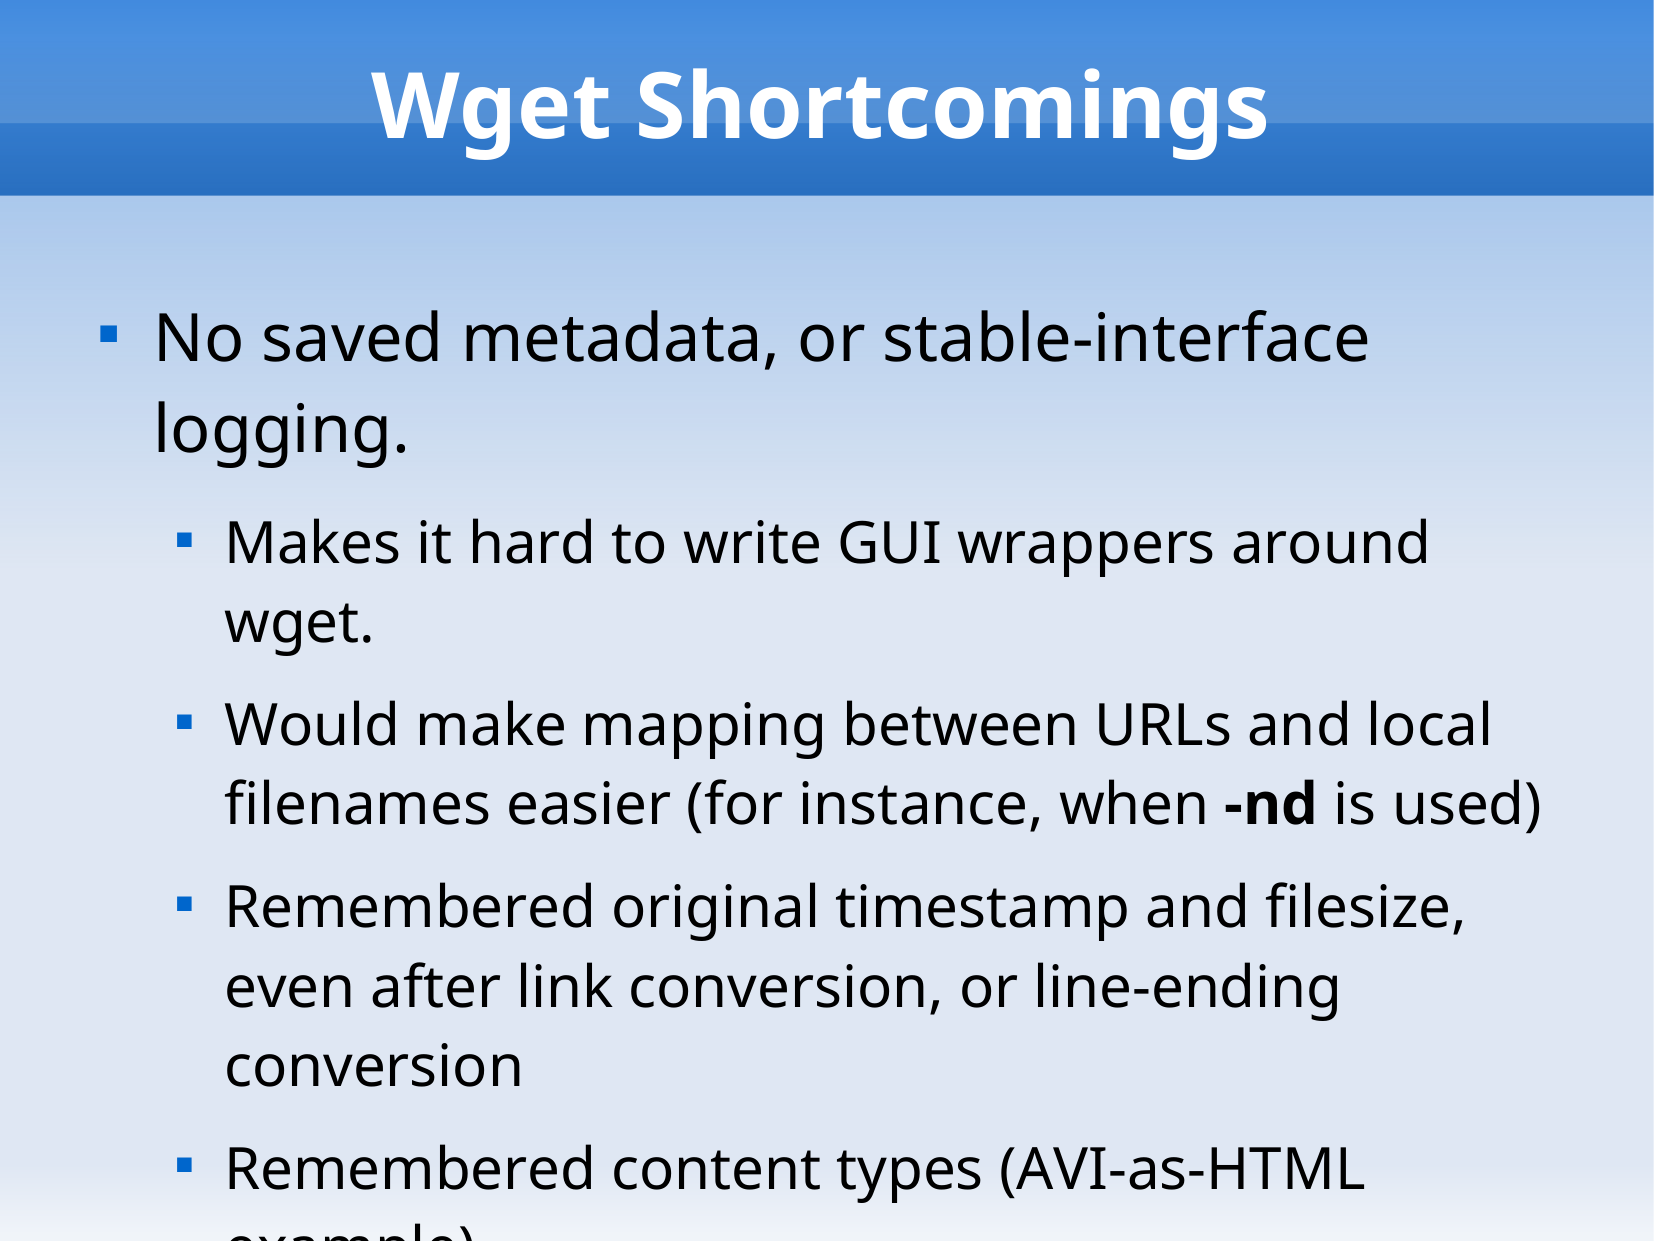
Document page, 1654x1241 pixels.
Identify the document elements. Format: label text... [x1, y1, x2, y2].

title Wget Shortcomings [76, 7, 1565, 200]
picture [0, 0, 1654, 1241]
list No saved metadata, or stable-interface logging. Makes it hard to write GUI wrappers around wget. Would make mapping between URLs and local ﬁlenames easier (for instance, when -nd is used) Remembered original timestamp and ﬁlesize, even after link conversion, or line-ending conversion Remembered content types (AVI-as-HTML example) [82, 290, 1571, 1094]
